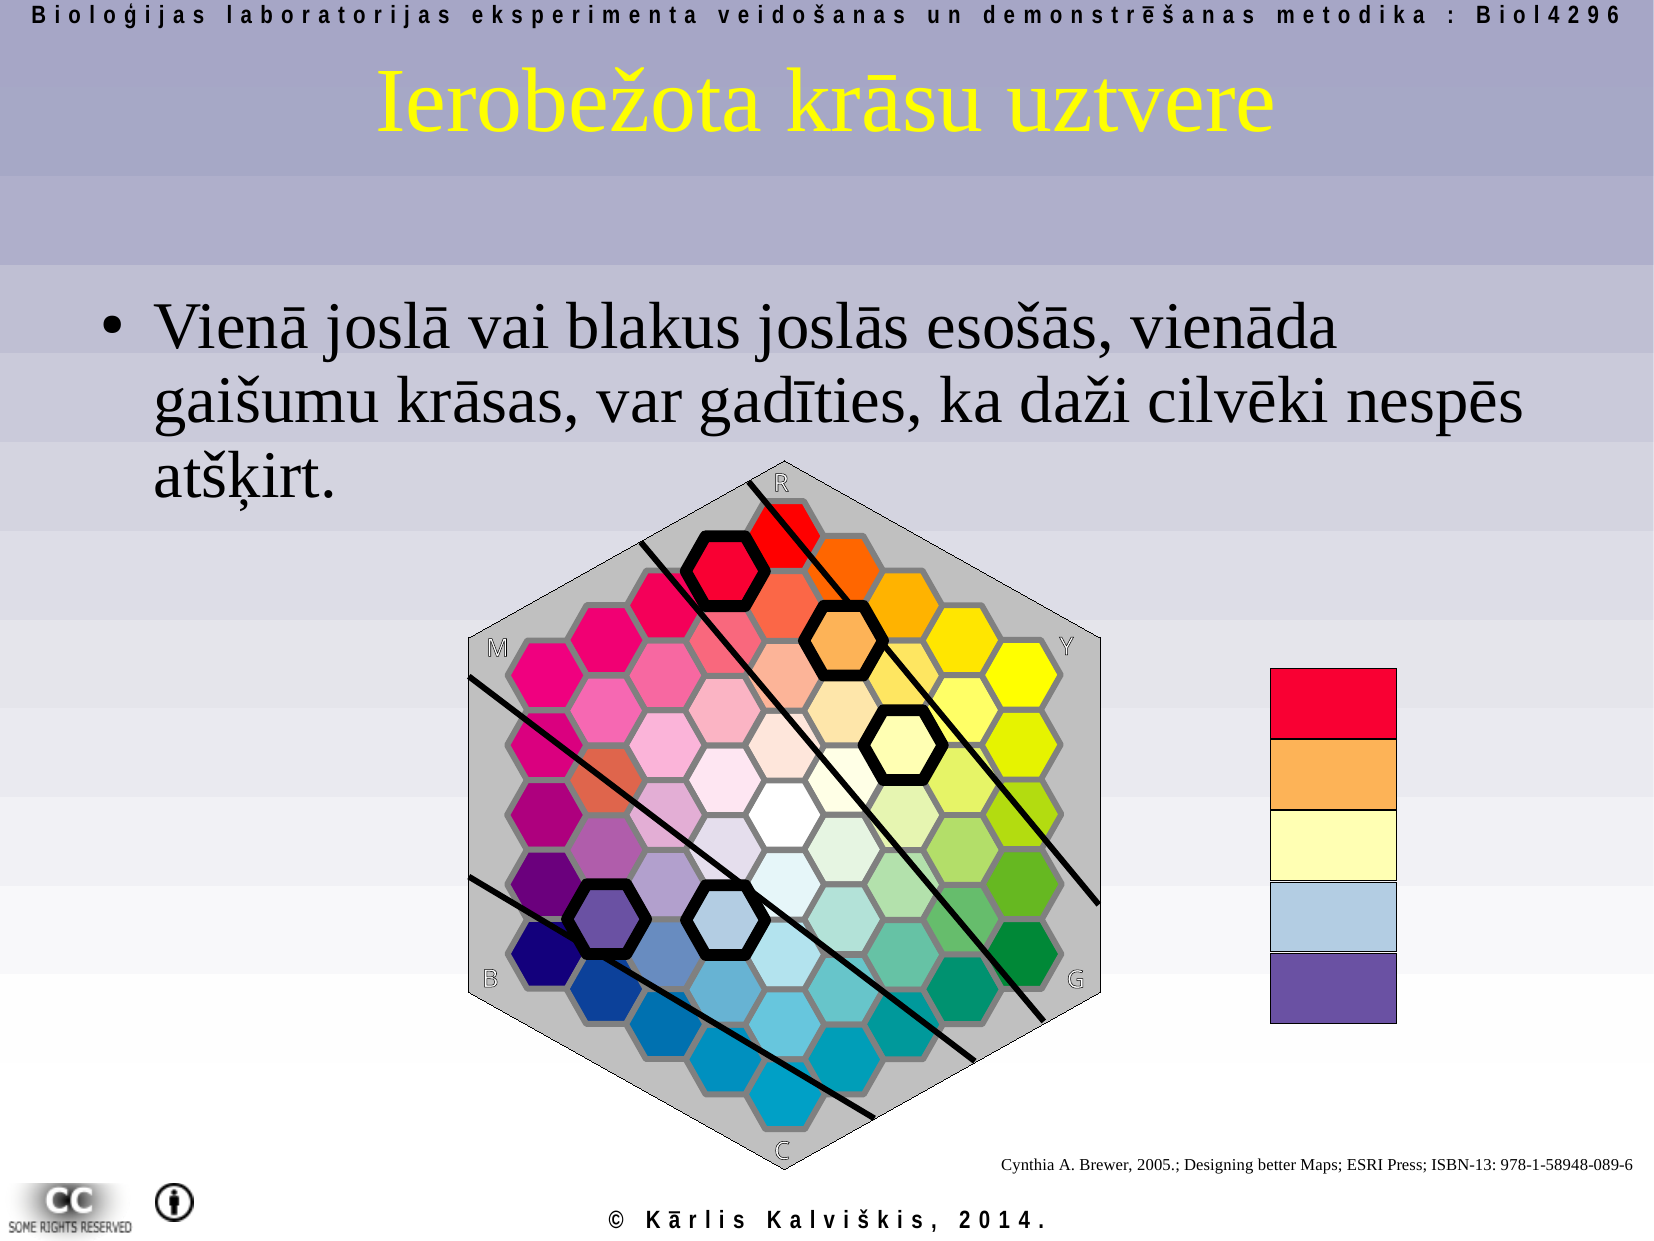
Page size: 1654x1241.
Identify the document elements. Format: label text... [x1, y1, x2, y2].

text_box Y [1059, 628, 1084, 658]
text_box G [1066, 961, 1087, 991]
text_box R [773, 464, 797, 495]
title Ierobežota krāsu uztvere [29, 49, 1625, 296]
list Vienā joslā vai blakus joslās esošās, vienāda gaišumu krāsas, var gadīties, ka daži cilvēki nespēs atšķirt. [82, 289, 1571, 1113]
text_box [683, 1113, 866, 1118]
text_box [873, 1113, 886, 1118]
text_box C [774, 1132, 792, 1162]
picture [0, 0, 1654, 1241]
text_box M [486, 629, 510, 660]
text_box Cynthia A. Brewer, 2005.; Designing better Maps; ESRI Press; ISBN-13: 978-1-58948-089-6 [0, 1118, 1635, 1174]
text_box B [482, 960, 500, 990]
